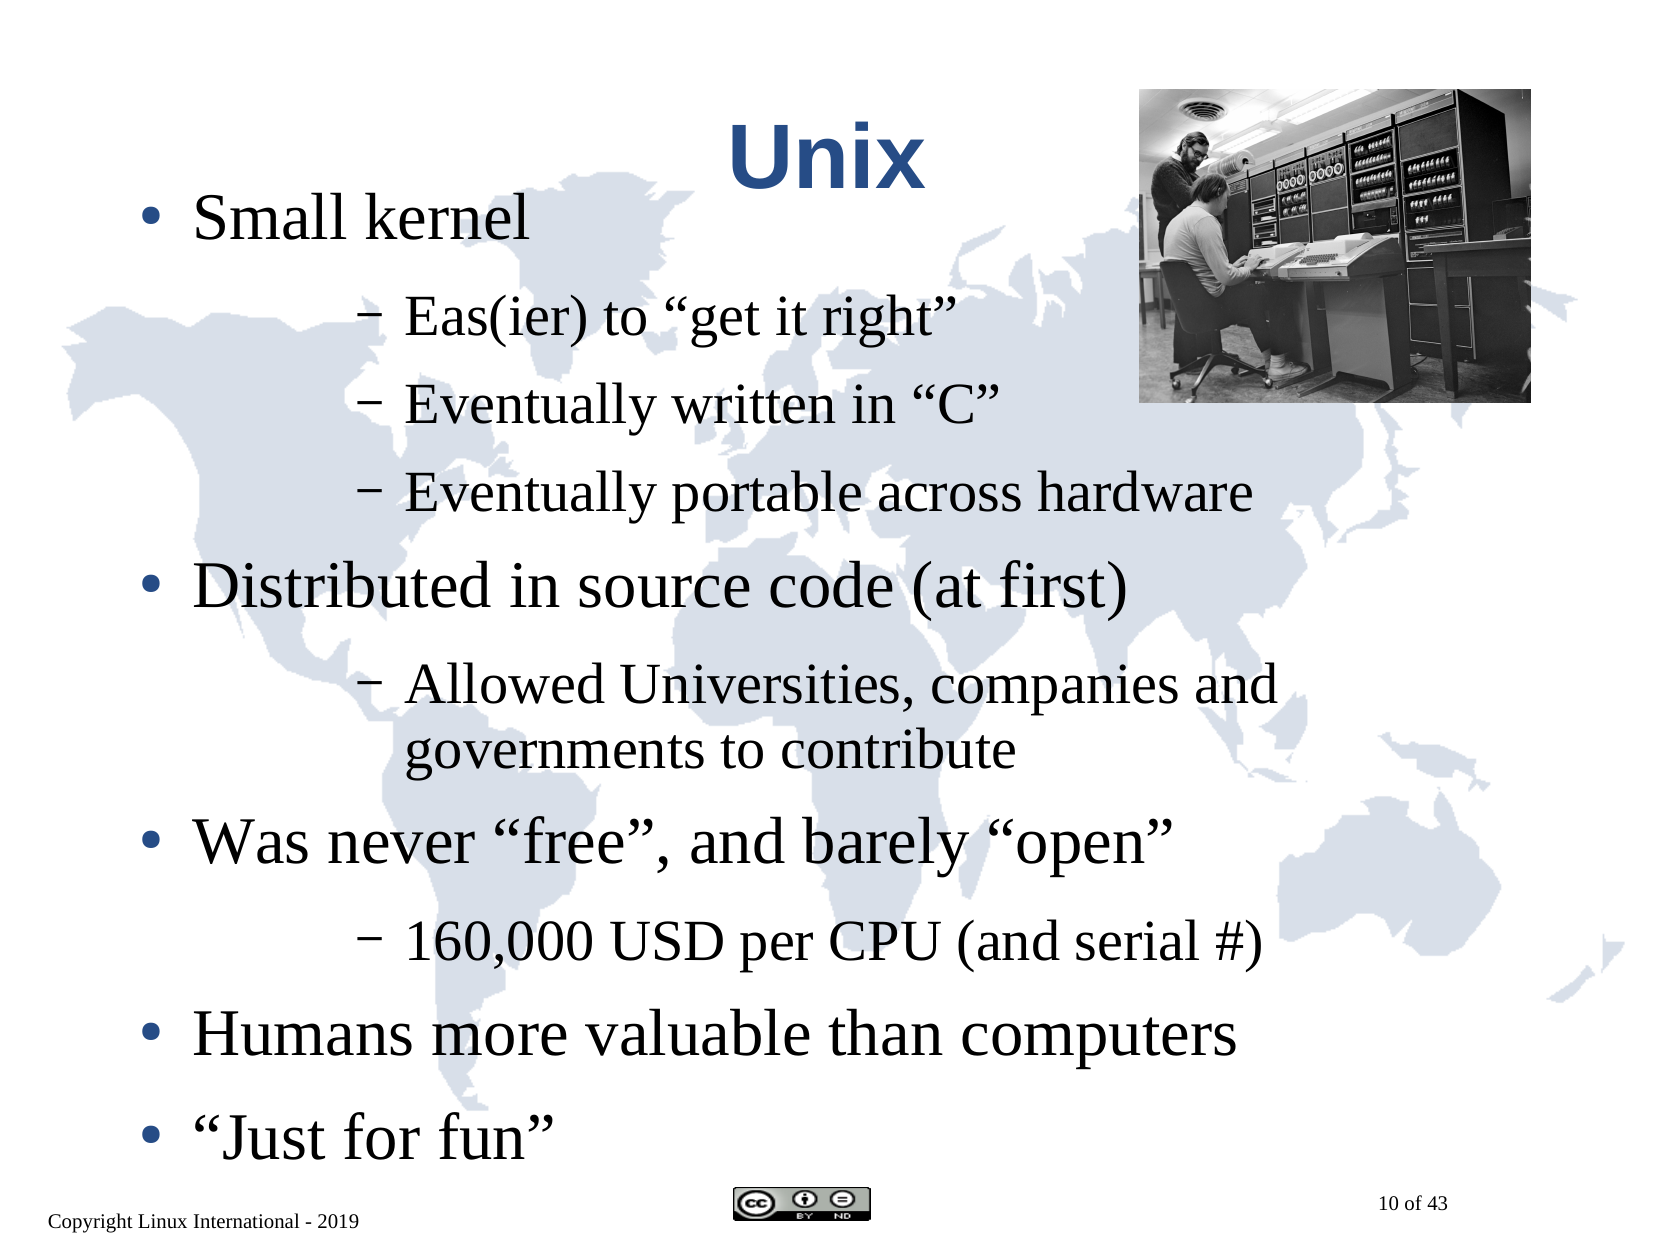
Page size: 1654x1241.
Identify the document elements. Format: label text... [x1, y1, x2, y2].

picture [733, 1187, 871, 1221]
list Small kernel Eas(ier) to “get it right” Eventually written in “C” Eventually portable across hardware Distributed in source code (at first) Allowed Universities, companies and governments to contribute Was never “free”, and barely “open” 160,000 USD per CPU (and serial #) Humans more valuable than computers “Just for fun” [121, 180, 1533, 1174]
title Unix [121, 102, 1139, 180]
picture [37, 89, 1653, 1147]
